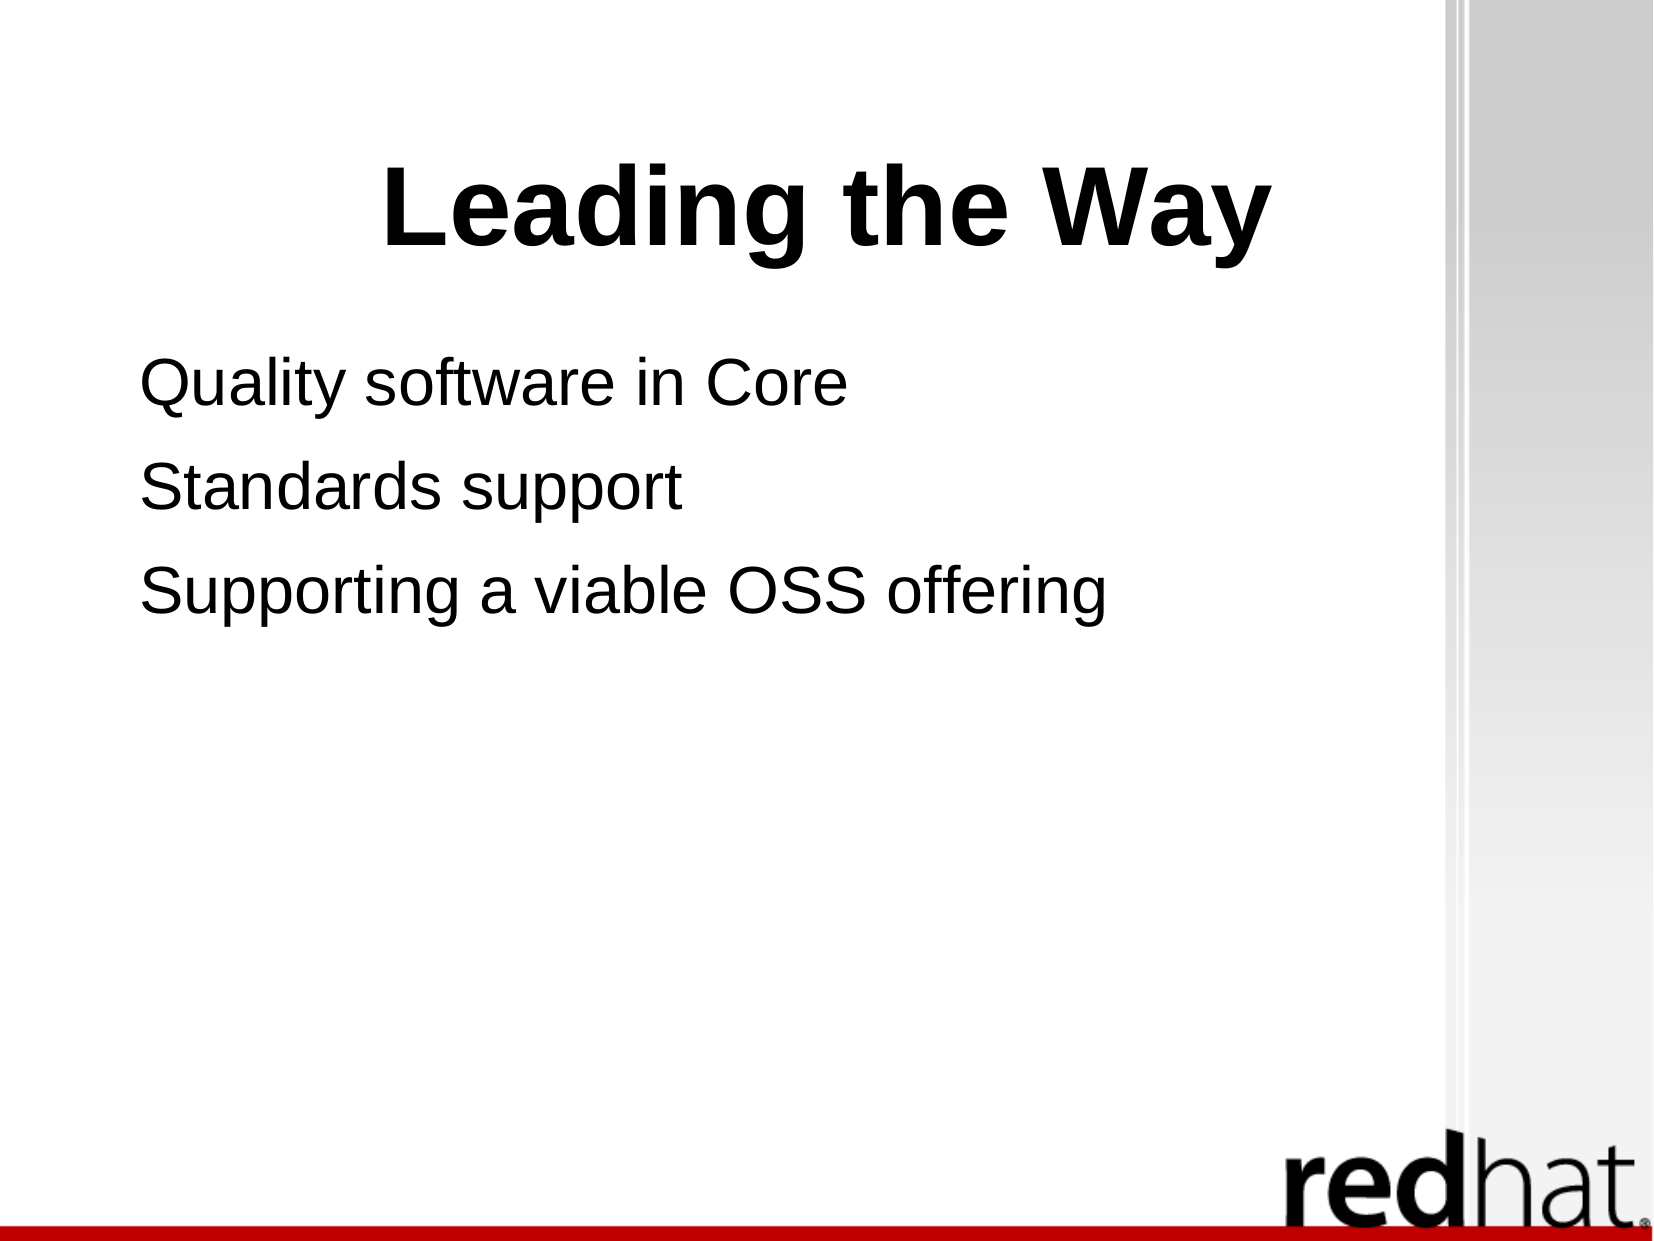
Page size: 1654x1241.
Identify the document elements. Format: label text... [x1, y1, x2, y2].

picture [0, 0, 1654, 1241]
list Quality software in Core Standards support Supporting a viable OSS offering [121, 344, 1533, 1127]
title Leading the Way [121, 102, 1533, 311]
